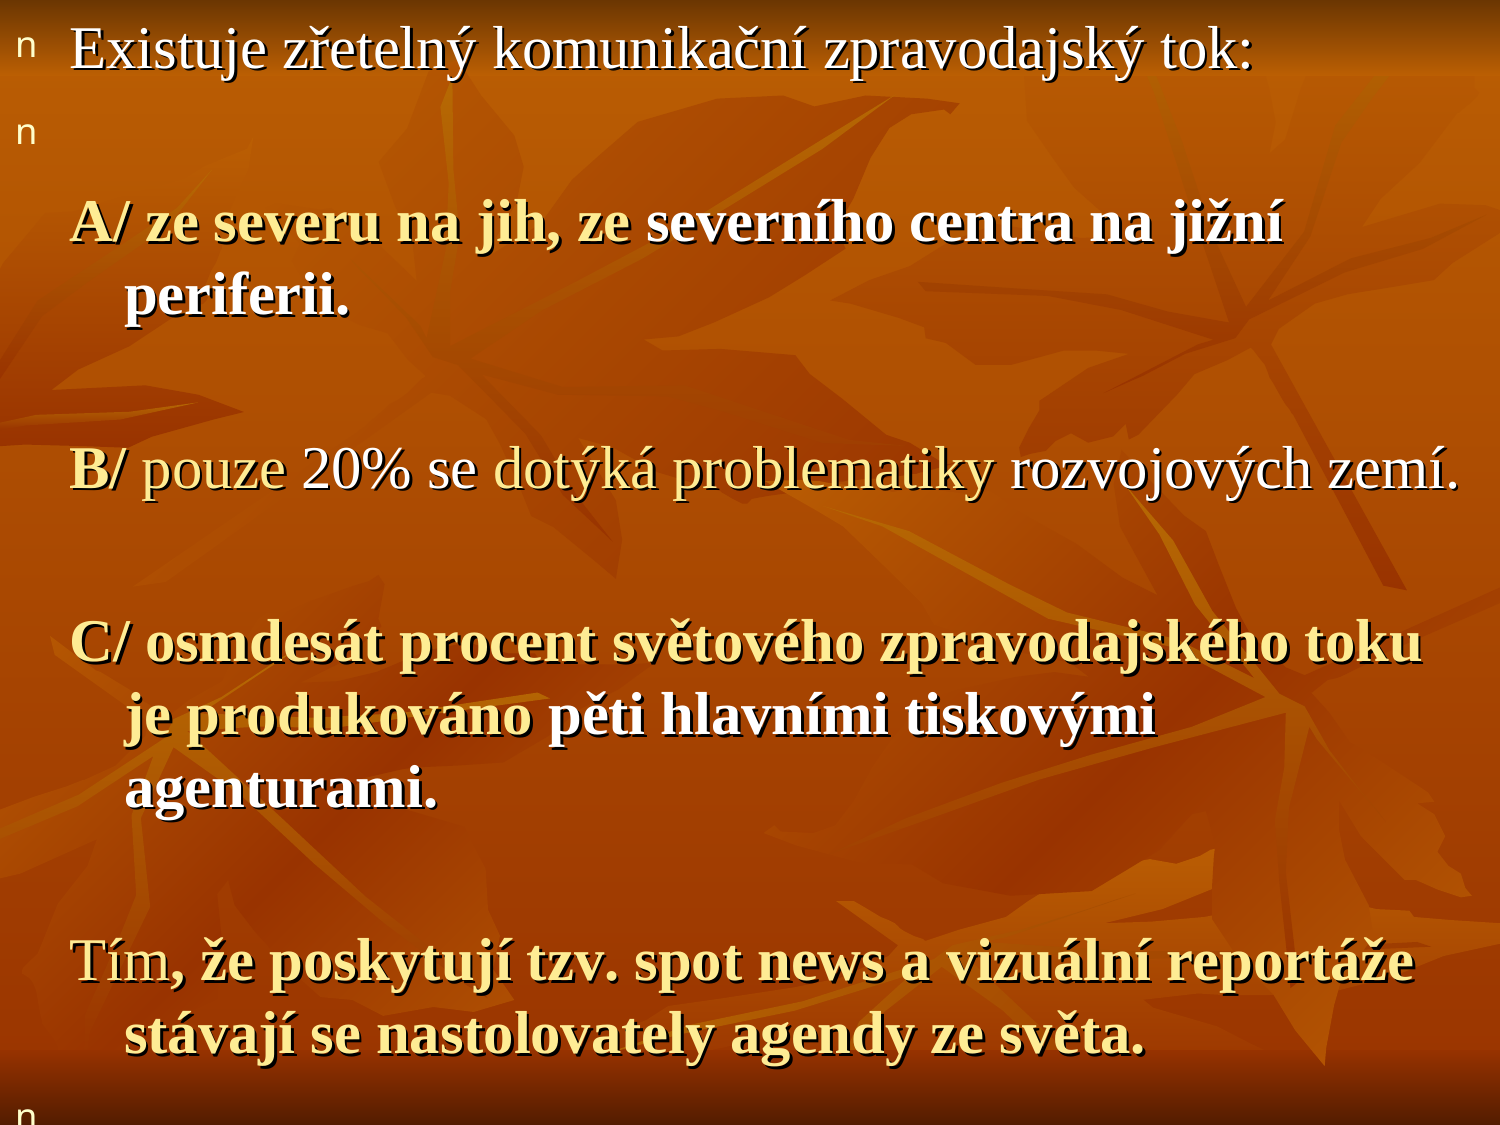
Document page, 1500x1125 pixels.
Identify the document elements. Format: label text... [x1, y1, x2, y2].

list Existuje zřetelný komunikační zpravodajský tok: A/ ze severu na jih, ze severního centra na jižní periferii. B/ pouze 20% se dotýká problematiky rozvojových zemí. C/ osmdesát procent světového zpravodajského toku je produkováno pěti hlavními tiskovými agenturami. Tím, že poskytují tzv. spot news a vizuální reportáže stávají se nastolovately agendy ze světa. [0, 0, 1500, 1125]
